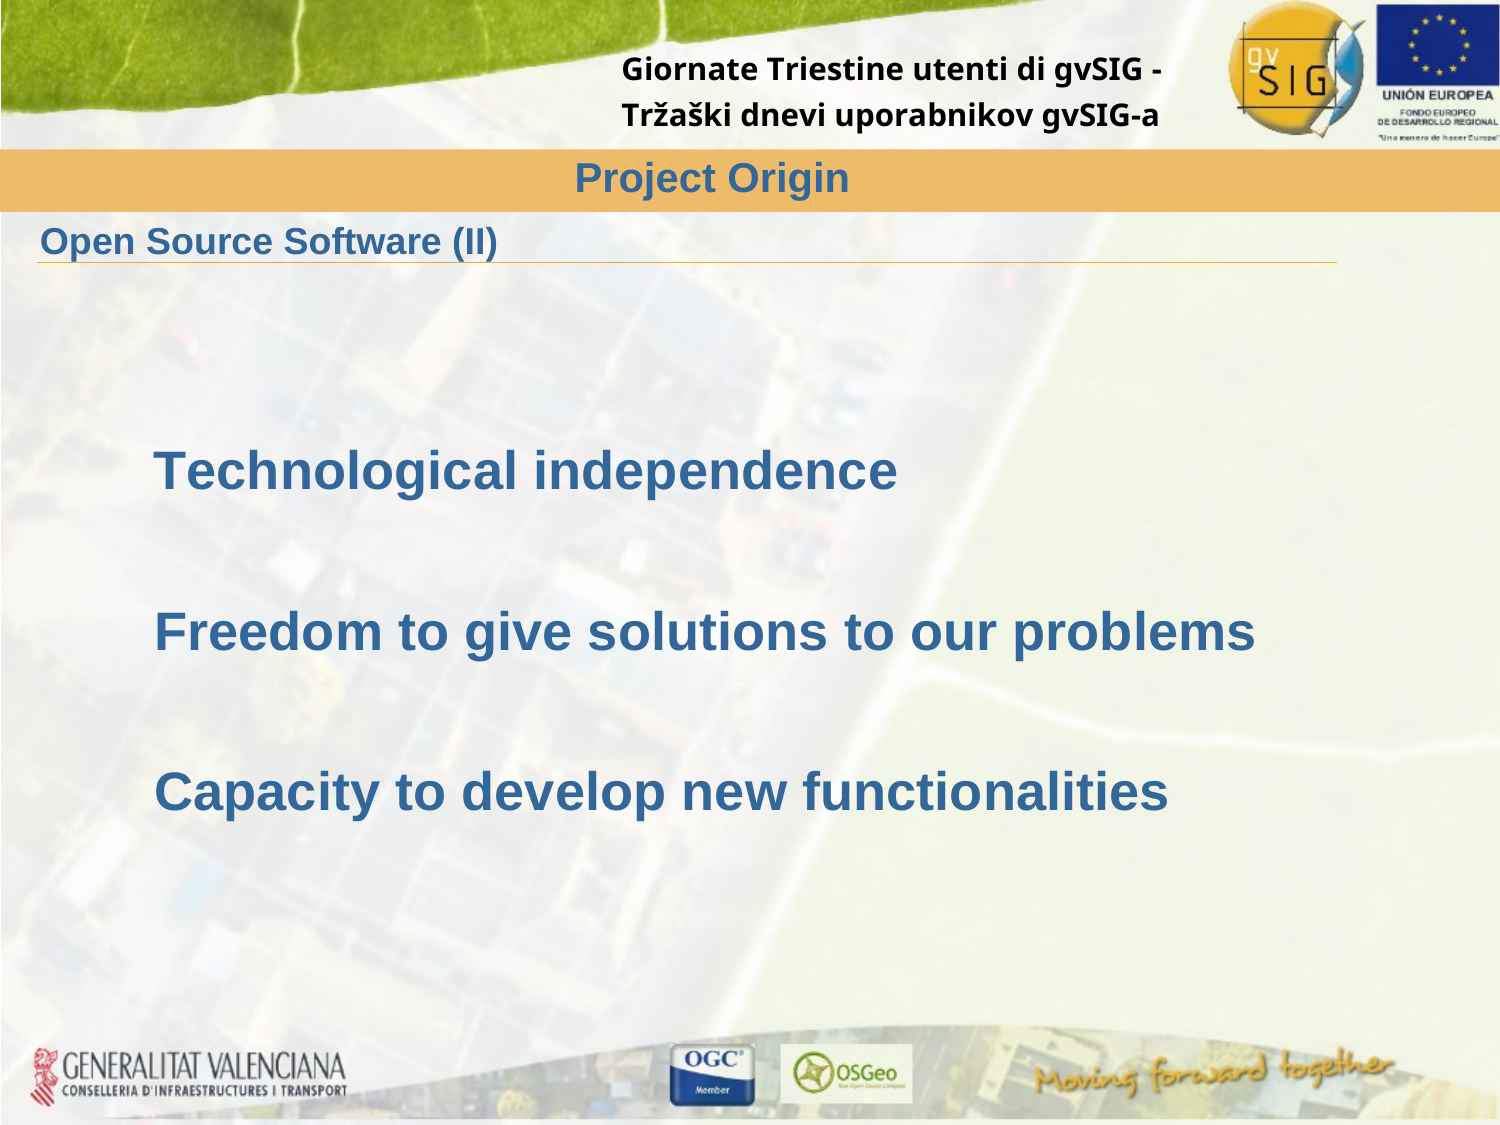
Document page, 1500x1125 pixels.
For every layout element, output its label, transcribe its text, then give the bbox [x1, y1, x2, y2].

text_box Technological independence Freedom to give solutions to our problems Capacity to develop new functionalities [139, 380, 1425, 823]
text_box Open Source Software (II) [25, 219, 946, 274]
text_box Project Origin [0, 149, 1426, 219]
picture [1, 212, 1500, 1125]
picture [1, 0, 1500, 149]
